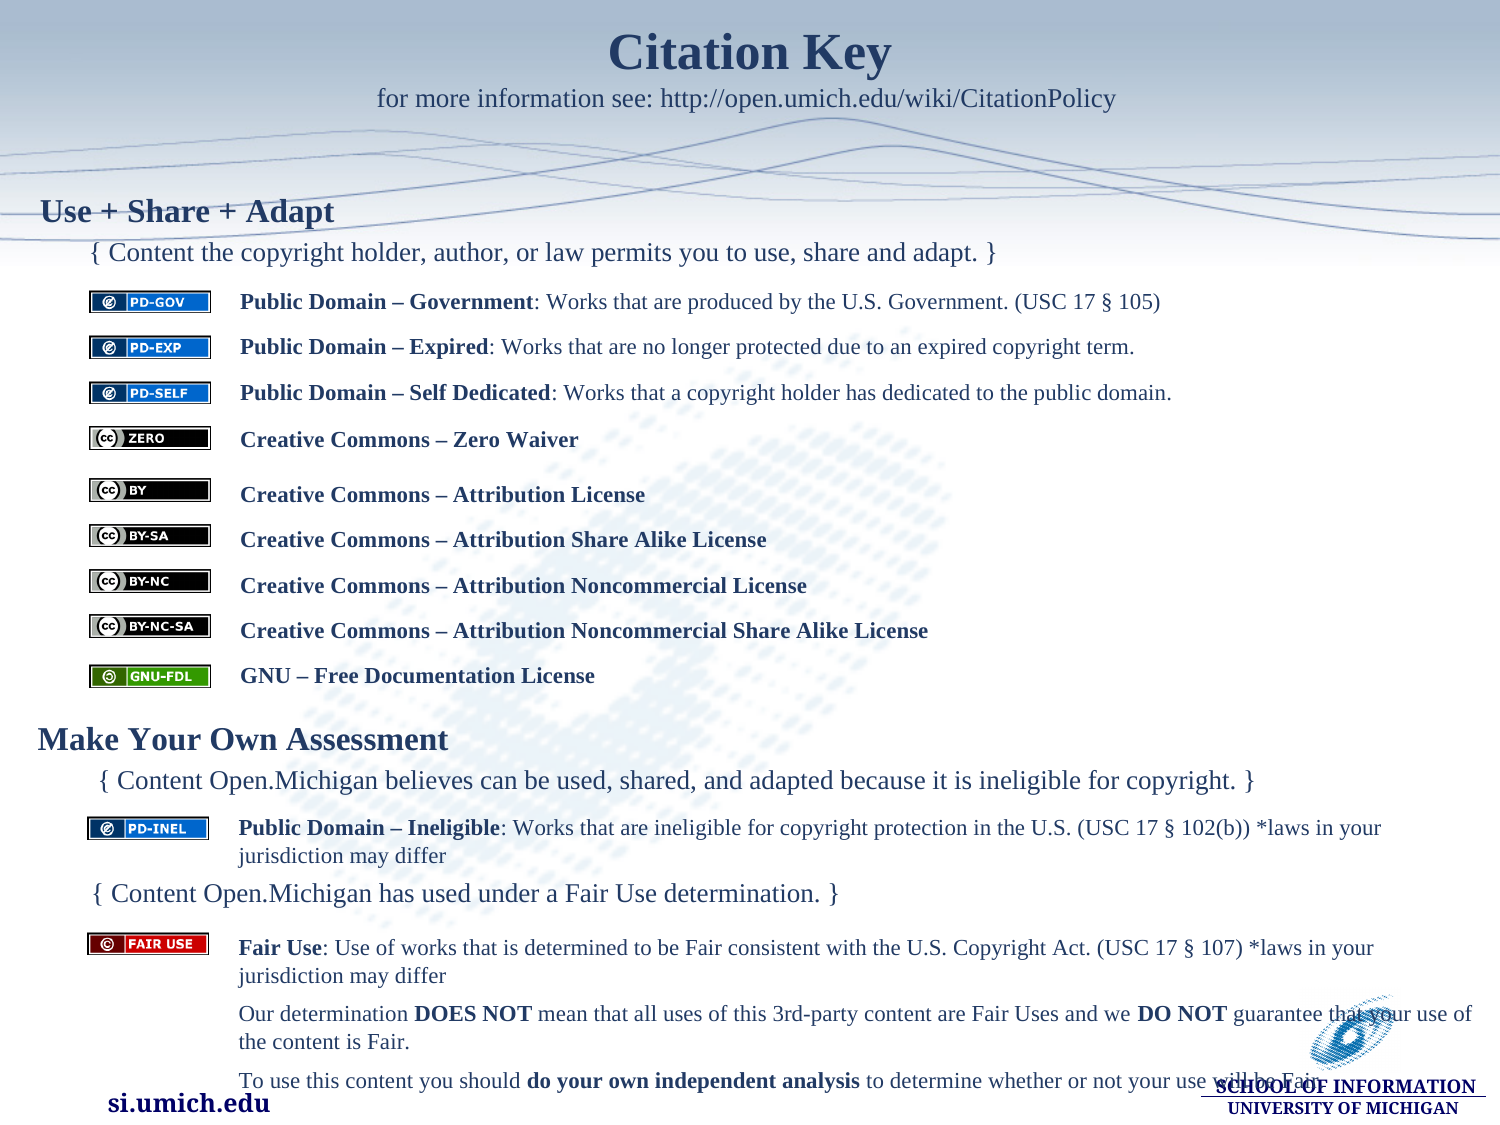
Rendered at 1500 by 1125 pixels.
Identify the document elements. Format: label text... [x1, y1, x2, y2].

text_box Creative Commons – Zero Waiver [225, 416, 1190, 460]
text_box Public Domain – Government: Works that are produced by the U.S. Government. (USC 17 § 105) [225, 278, 1258, 322]
text_box Creative Commons – Attribution Share Alike License [225, 517, 1337, 561]
text_box { Content Open.Michigan believes can be used, shared, and adapted because it is ineligible for copyright. } [82, 755, 1271, 804]
text_box { Content the copyright holder, author, or law permits you to use, share and adapt. } [74, 226, 1013, 275]
picture [0, 0, 1500, 266]
text_box Citation Key for more information see: http://open.umich.edu/wiki/CitationPolicy [74, 11, 1425, 121]
text_box { Content Open.Michigan has used under a Fair Use determination. } [76, 868, 1347, 917]
text_box Creative Commons – Attribution License [225, 471, 1190, 515]
text_box Creative Commons – Attribution Noncommercial License [225, 562, 1430, 606]
text_box Creative Commons – Attribution Noncommercial Share Alike License [225, 607, 1500, 651]
picture [87, 917, 1000, 955]
text_box Public Domain – Expired: Works that are no longer protected due to an expired copyright term. [225, 324, 1258, 368]
text_box Use + Share + Adapt [25, 181, 350, 277]
text_box Fair Use: Use of works that is determined to be Fair consistent with the U.S. Copyright Act. (USC 17 § 107) *laws in your jurisdiction may differ Our determination DOES NOT mean that all uses of this 3rd-party content are Fair Uses and we DO NOT guarantee that your use of the content is Fair. To use this content you should do your own independent analysis to determine whether or not your use will be Fair. [223, 924, 1500, 1101]
picture [87, 805, 223, 868]
picture [89, 275, 1000, 755]
text_box GNU – Free Documentation License [225, 653, 1190, 697]
text_box Public Domain – Self Dedicated: Works that a copyright holder has dedicated to the public domain. [225, 369, 1329, 413]
text_box Make Your Own Assessment [23, 709, 464, 805]
text_box Public Domain – Ineligible: Works that are ineligible for copyright protection in the U.S. (USC 17 § 102(b)) *laws in your jurisdiction may differ [223, 805, 1442, 876]
